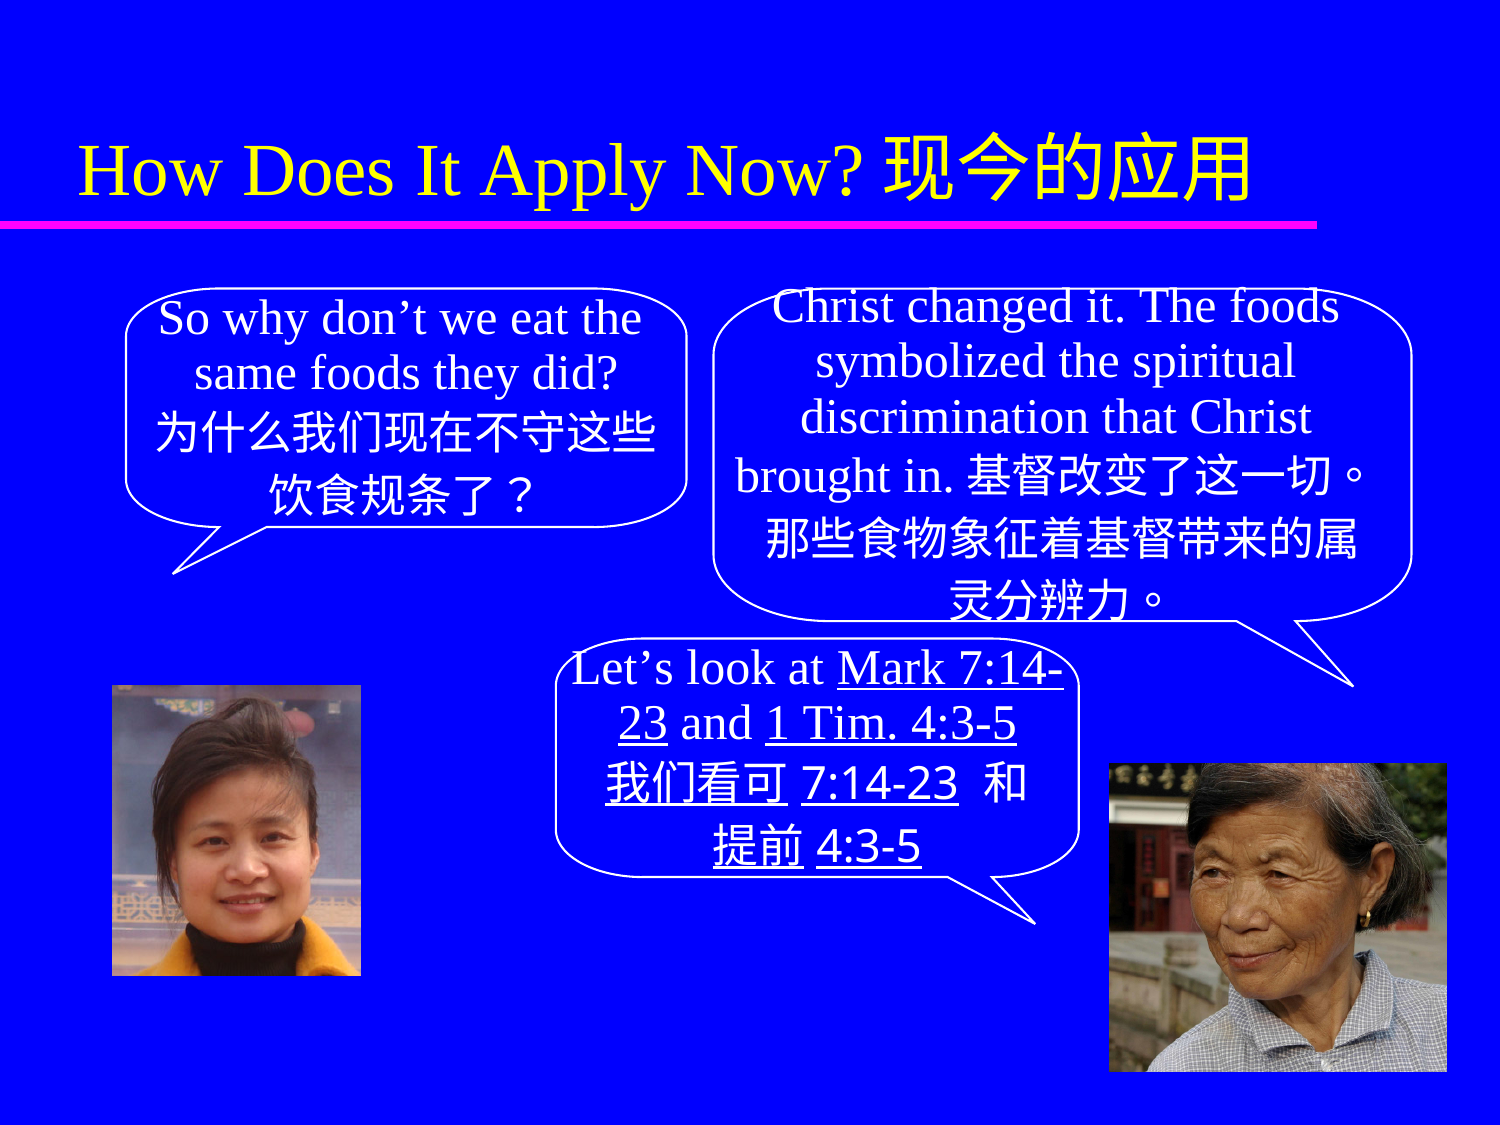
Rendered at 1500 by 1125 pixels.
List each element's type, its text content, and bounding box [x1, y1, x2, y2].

text_box Let’s look at Mark 7:14- 23 and 1 Tim. 4:3-5 我们看可7:14-23 和 提前4:3-5 [555, 638, 1079, 924]
text_box So why don’t we eat the same foods they did? 为什么我们现在不守这些 饮食规条了？ [126, 288, 687, 574]
title How Does It Apply Now?现今的应用 [62, 43, 1363, 225]
picture [112, 685, 361, 976]
text_box Christ changed it. The foods symbolized the spiritual discrimination that Christ brought in.基督改变了这一切。 那些食物象征着基督带来的属 灵分辨力。 [713, 288, 1412, 687]
picture [1109, 763, 1447, 1072]
